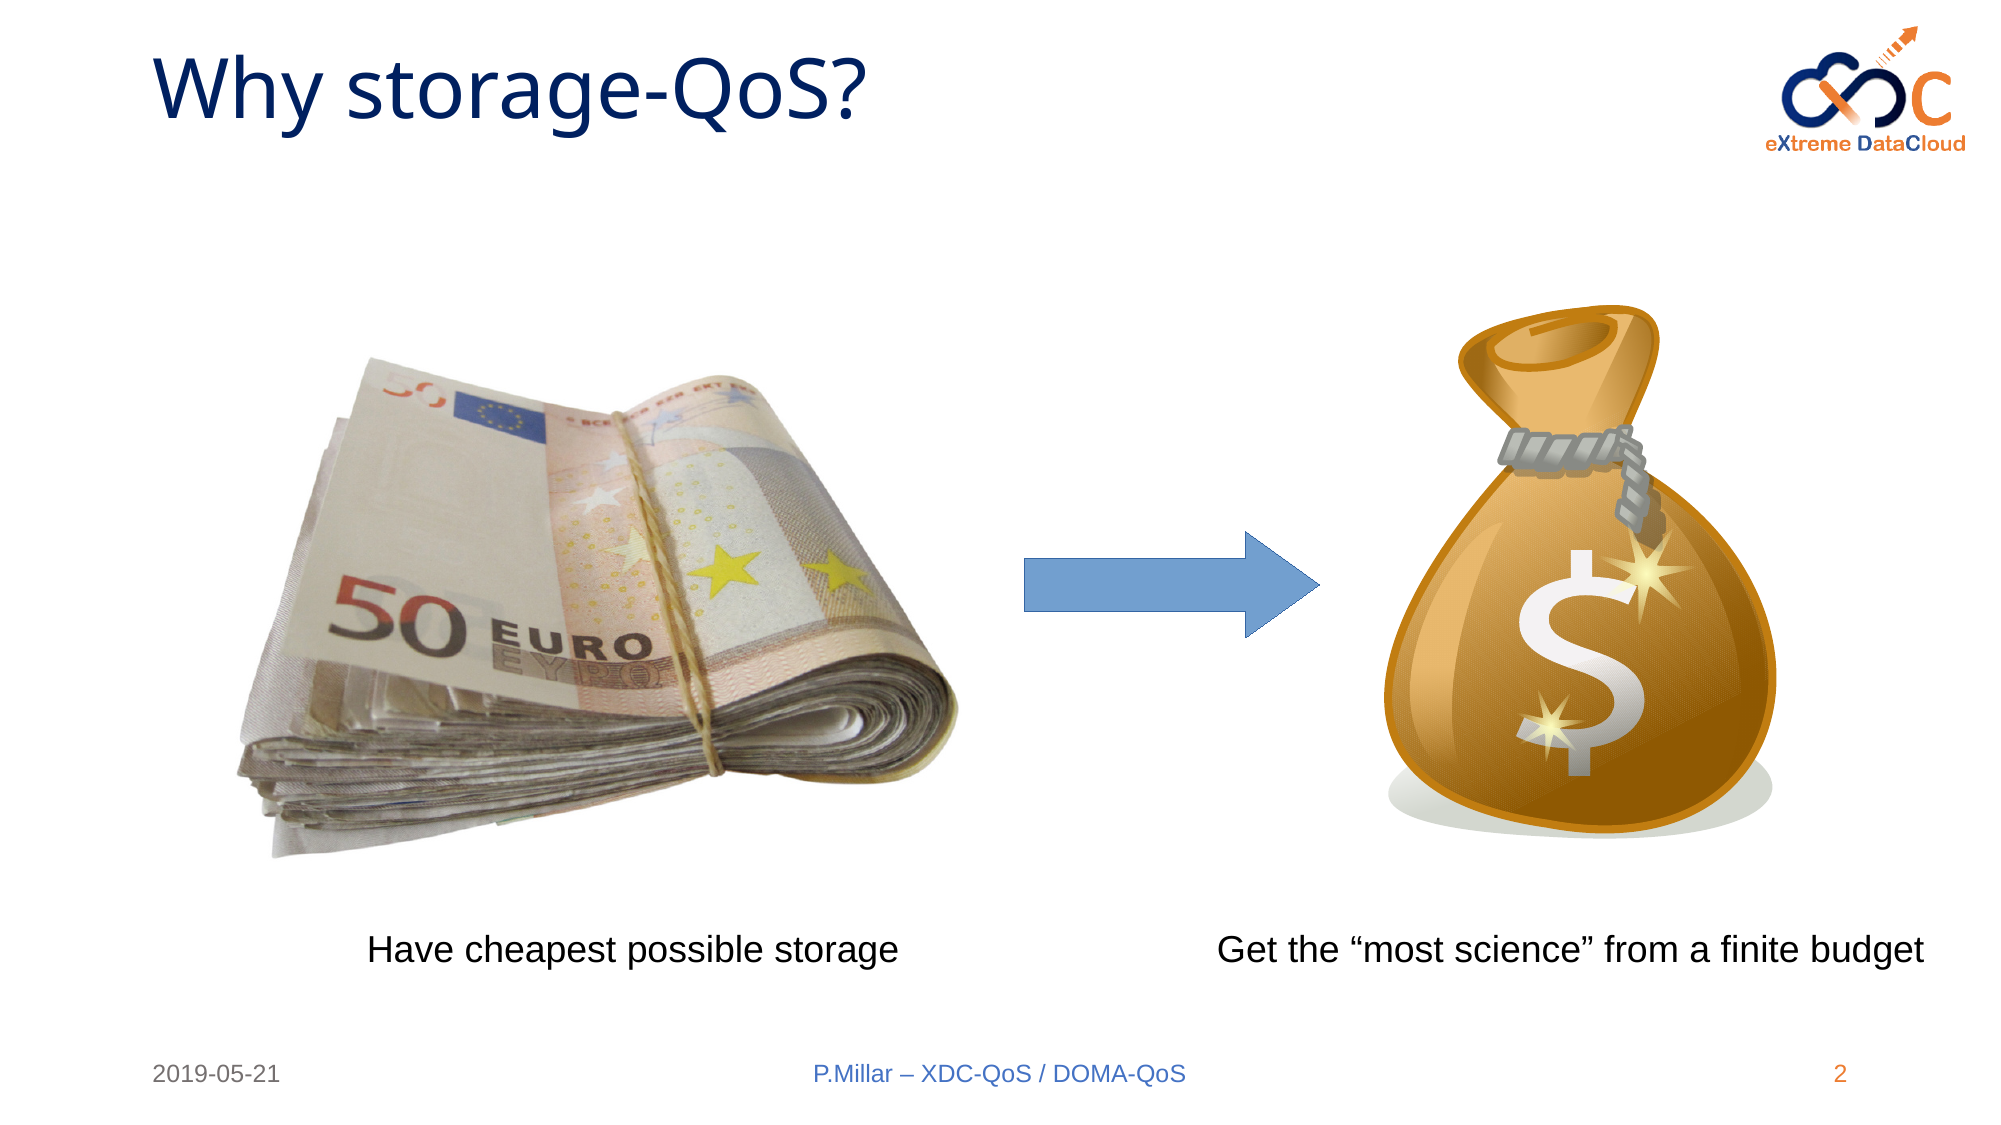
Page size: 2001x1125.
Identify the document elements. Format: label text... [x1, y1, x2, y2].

picture [164, 271, 984, 886]
text_box [1024, 531, 1320, 638]
slide_number <number> [1412, 1042, 1863, 1103]
picture [1384, 305, 1777, 839]
footer P.Millar – XDC-QoS / DOMA-QoS [662, 1042, 1338, 1103]
slide_number 2019-05-21 [137, 1042, 588, 1103]
text_box Get the “most science” from a finite budget [1181, 921, 1961, 1021]
picture [1740, 18, 1985, 170]
text_box Have cheapest possible storage [319, 921, 946, 979]
title Why storage-QoS? [137, 18, 1777, 152]
